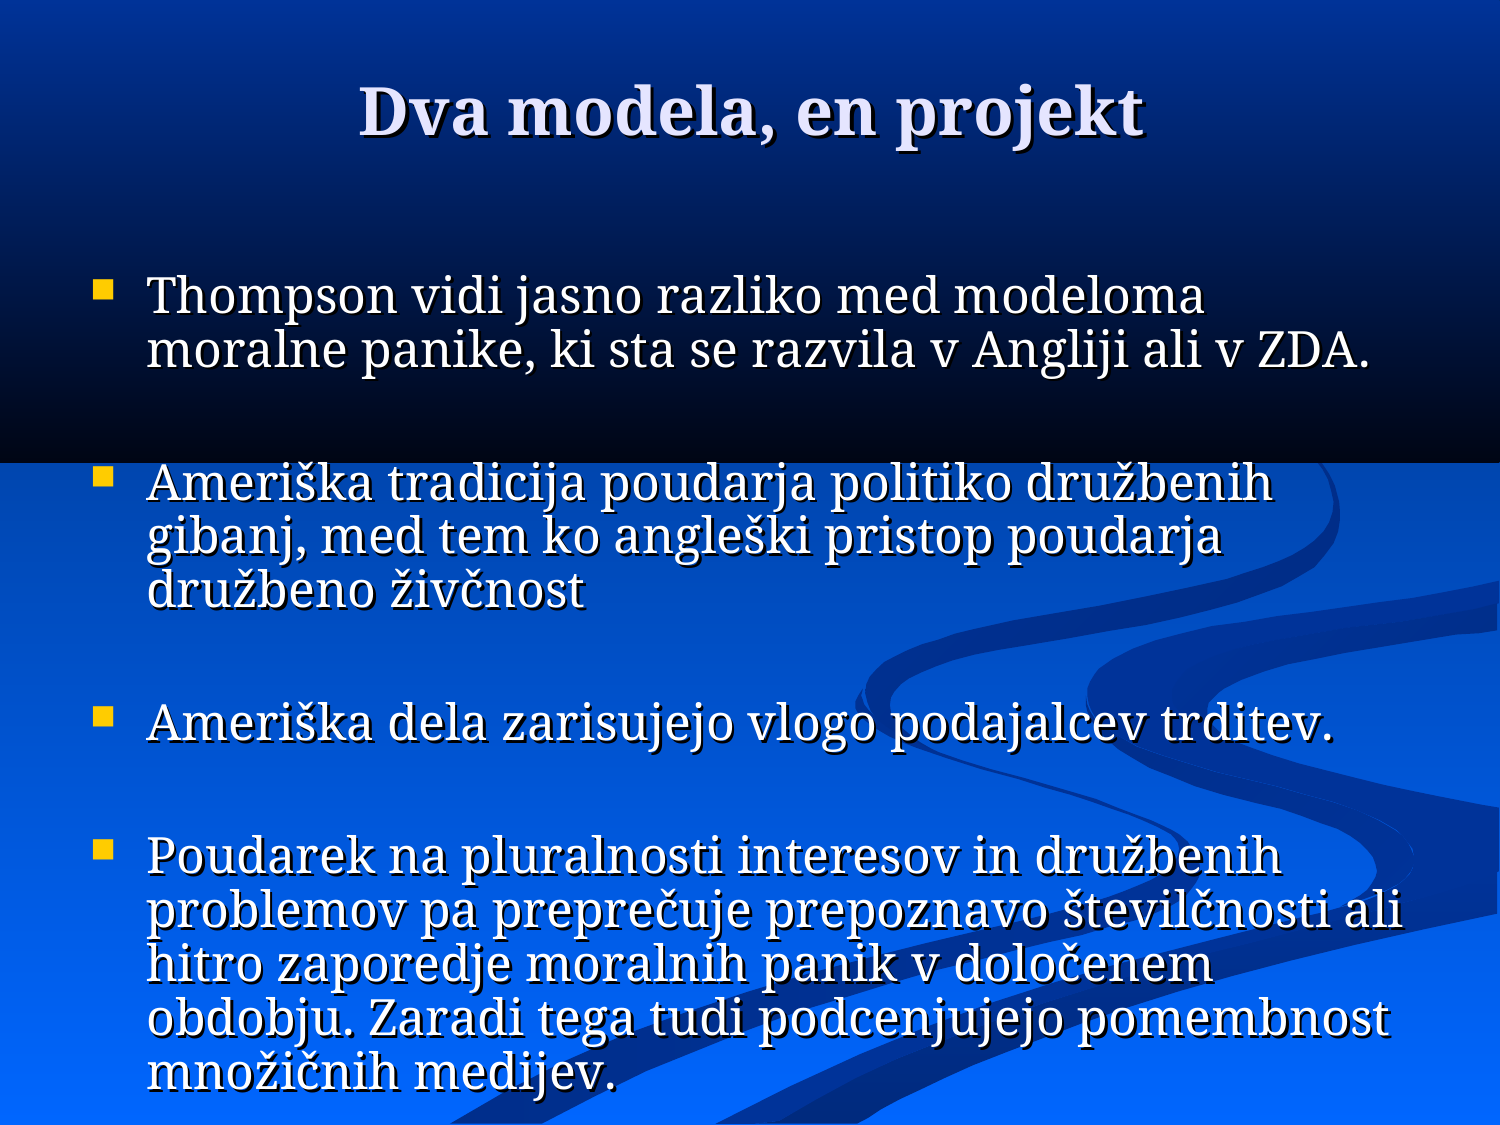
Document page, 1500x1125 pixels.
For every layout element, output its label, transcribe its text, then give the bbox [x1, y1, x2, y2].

list Thompson vidi jasno razliko med modeloma moralne panike, ki sta se razvila v Angliji ali v ZDA. Ameriška tradicija poudarja politiko družbenih gibanj, med tem ko angleški pristop poudarja družbeno živčnost Ameriška dela zarisujejo vlogo podajalcev trditev. Poudarek na pluralnosti interesov in družbenih problemov pa preprečuje prepoznavo številčnosti ali hitro zaporedje moralnih panik v določenem obdobju. Zaradi tega tudi podcenjujejo pomembnost množičnih medijev. [75, 262, 1426, 1006]
title Dva modela, en projekt [76, 60, 1427, 236]
